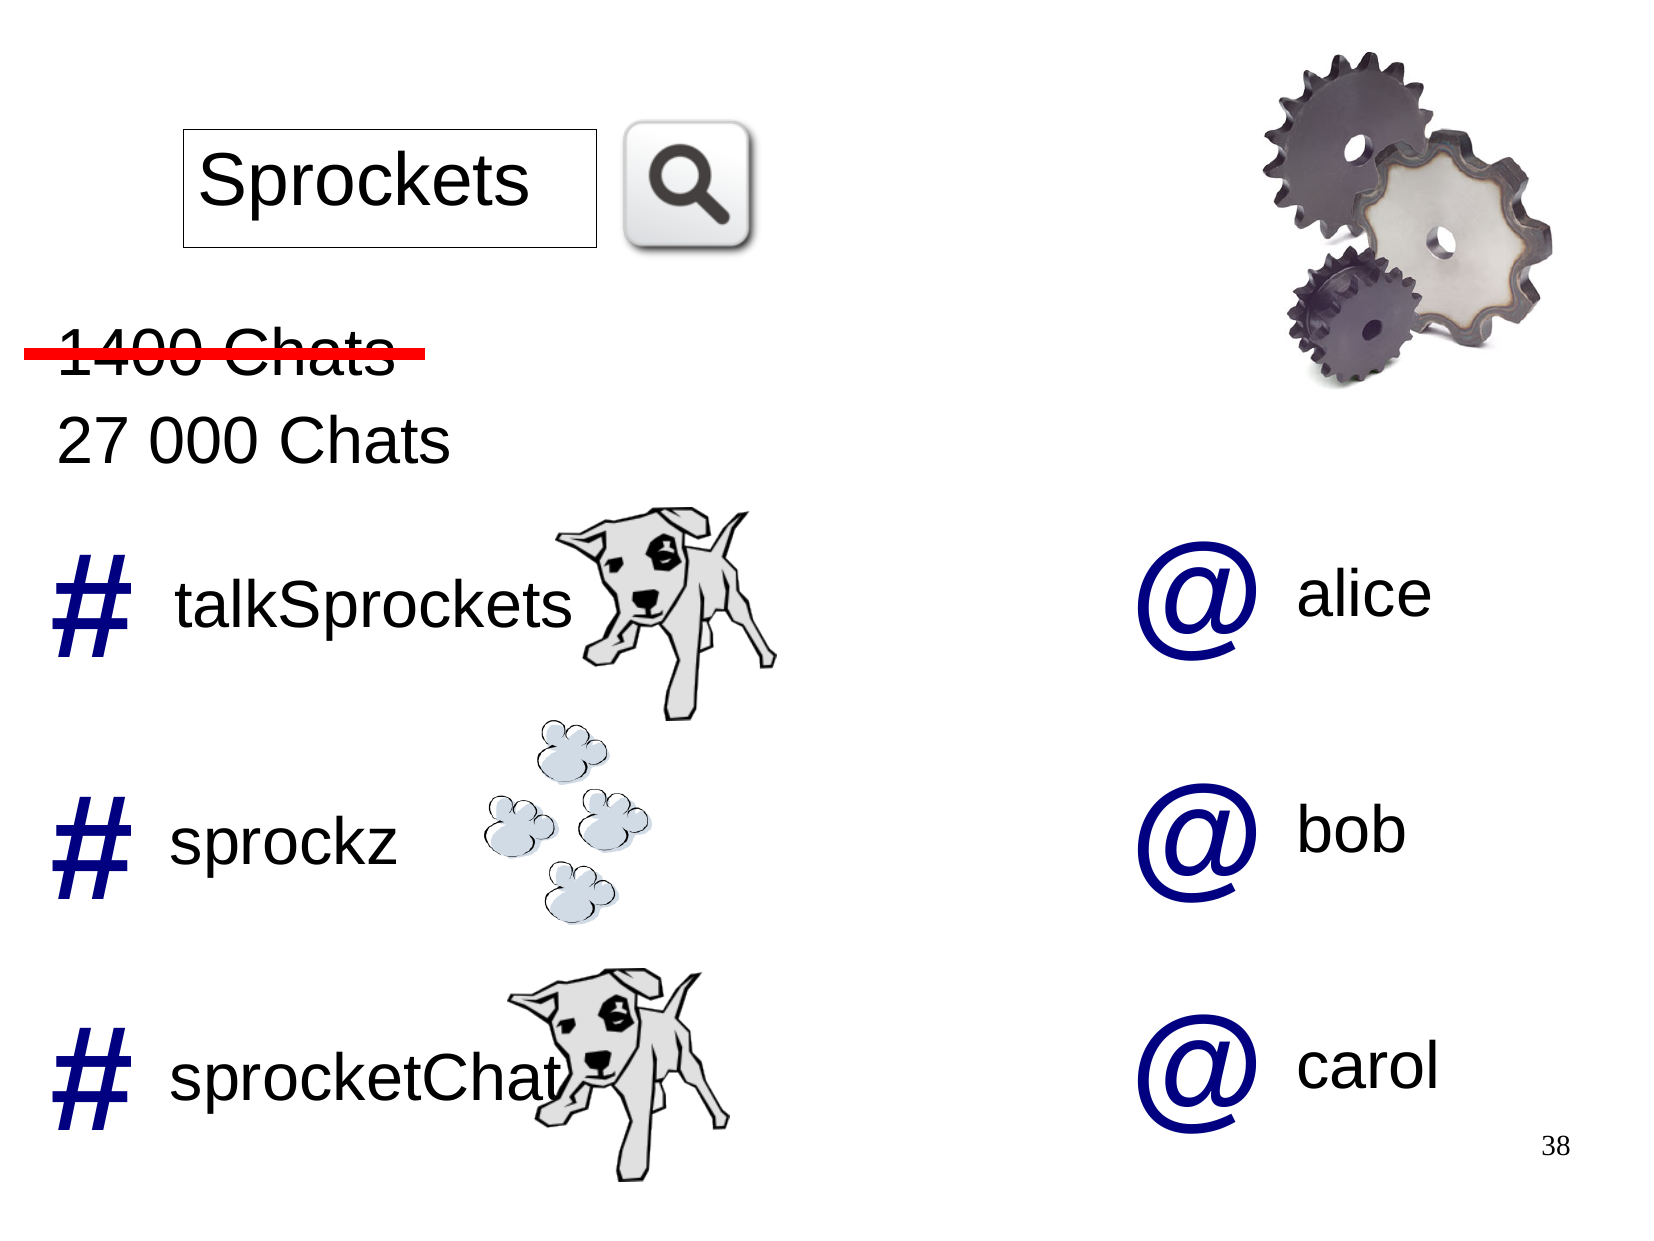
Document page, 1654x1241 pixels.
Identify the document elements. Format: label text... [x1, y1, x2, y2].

text_box alice [1281, 548, 1449, 638]
text_box sprockz [154, 796, 416, 886]
text_box bob [1281, 784, 1423, 875]
text_box 1400 Chats [41, 360, 414, 397]
text_box sprocketChat [154, 1032, 507, 1123]
text_box # [35, 514, 149, 697]
text_box @ [1115, 750, 1279, 928]
text_box Sprockets [183, 129, 597, 248]
picture [484, 507, 777, 925]
picture [619, 117, 762, 260]
text_box 27 000 Chats [41, 395, 470, 486]
text_box 1400 Chats [41, 307, 414, 348]
text_box # [35, 756, 149, 939]
text_box @ [1115, 507, 1279, 677]
picture [1249, 49, 1554, 402]
text_box @ [1115, 980, 1279, 1149]
text_box # [35, 986, 149, 1170]
picture [507, 968, 730, 1182]
text_box talkSprockets [159, 560, 555, 650]
text_box carol [1281, 1020, 1457, 1111]
